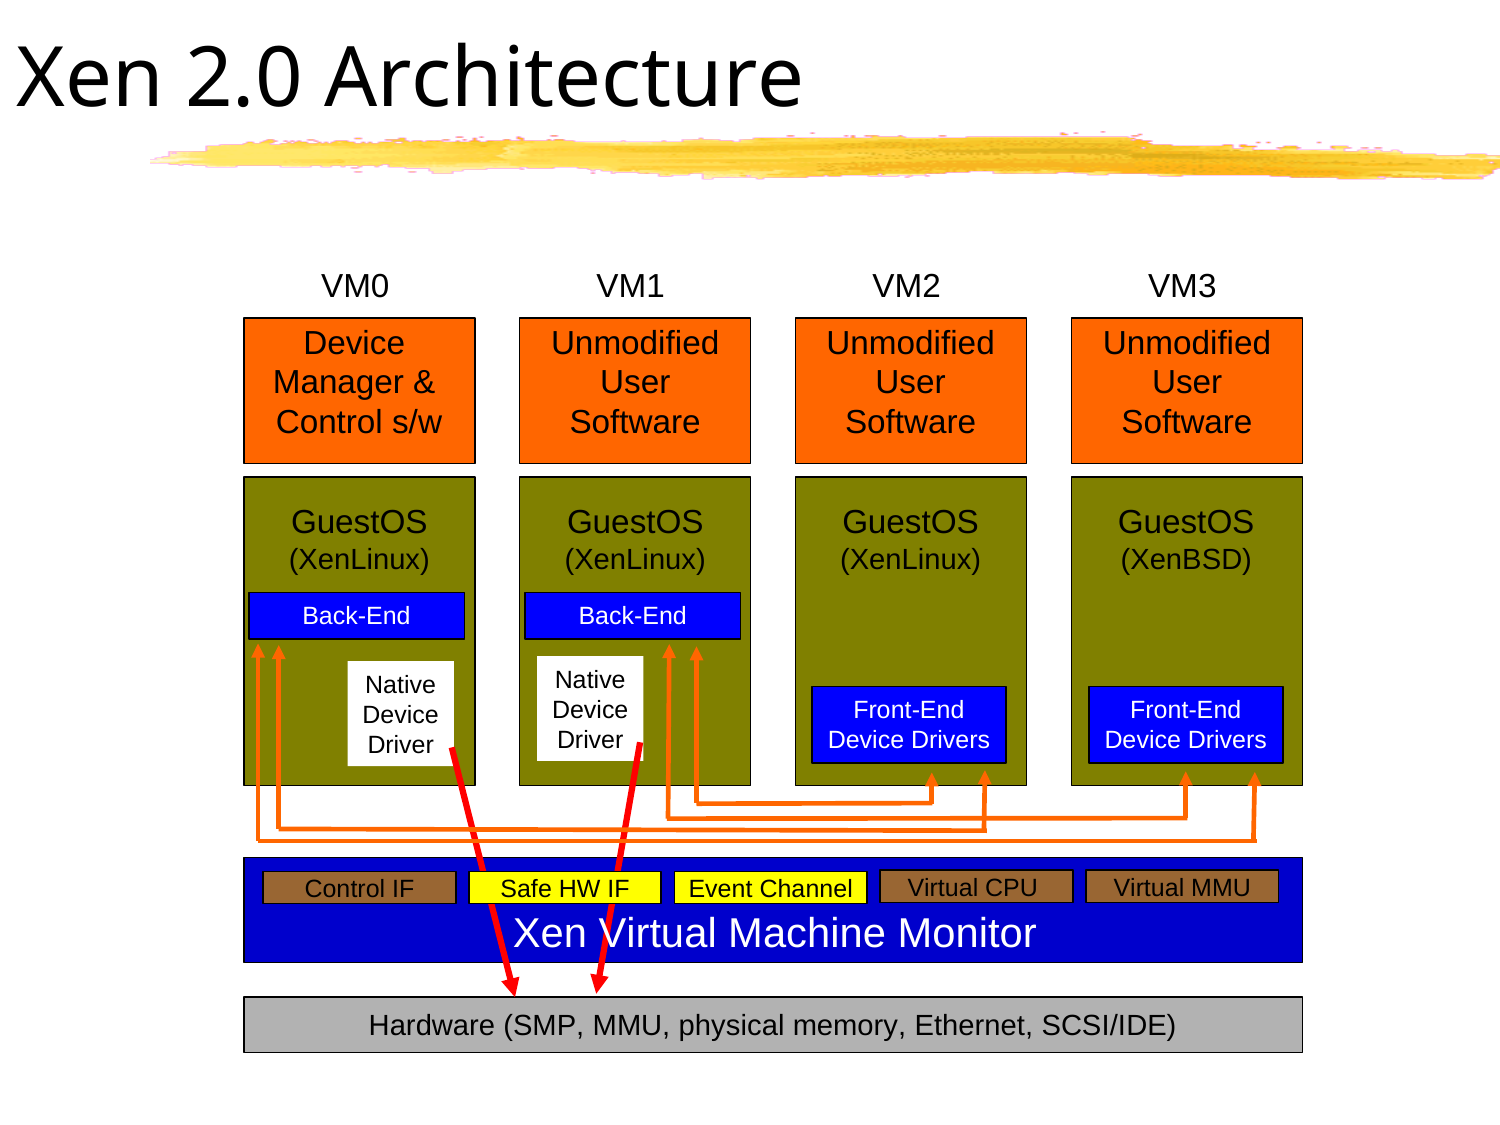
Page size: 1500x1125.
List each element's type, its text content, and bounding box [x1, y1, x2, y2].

text_box GuestOS (XenLinux) [825, 493, 997, 584]
text_box VM1 [581, 257, 680, 313]
text_box Unmodified User Software [811, 313, 1010, 450]
text_box [1071, 476, 1303, 786]
text_box Control IF [263, 871, 456, 904]
text_box [243, 857, 498, 963]
picture [150, 126, 1500, 190]
text_box Front-End Device Drivers [812, 686, 1007, 764]
text_box Safe HW IF [468, 871, 662, 904]
text_box [795, 476, 1027, 786]
text_box VM2 [857, 257, 957, 313]
text_box Native Device Driver [537, 656, 644, 761]
text_box Back-End [525, 592, 741, 641]
text_box Virtual CPU [880, 870, 1073, 903]
text_box GuestOS (XenLinux) [274, 493, 445, 584]
text_box Hardware (SMP, MMU, physical memory, Ethernet, SCSI/IDE) [248, 1008, 1298, 1041]
text_box [483, 857, 616, 871]
text_box Back-End [248, 592, 465, 641]
text_box Unmodified User Software [1087, 313, 1287, 450]
text_box Virtual MMU [1085, 870, 1279, 903]
text_box Unmodified User Software [536, 313, 735, 450]
text_box [622, 857, 1303, 963]
text_box Front-End Device Drivers [1088, 686, 1283, 764]
text_box Event Channel [674, 871, 868, 899]
text_box [519, 476, 751, 786]
text_box Xen Virtual Machine Monitor [498, 899, 1052, 965]
text_box VM0 [305, 257, 405, 313]
text_box Device Manager & Control s/w [257, 313, 461, 450]
title Xen 2.0 Architecture [1, 0, 1277, 134]
text_box Native Device Driver [347, 661, 454, 767]
text_box [243, 476, 475, 786]
text_box [1071, 317, 1303, 464]
text_box [243, 317, 475, 464]
text_box [243, 996, 1303, 1053]
text_box [519, 317, 751, 464]
text_box VM3 [1132, 257, 1232, 313]
text_box GuestOS (XenLinux) [549, 493, 721, 584]
text_box GuestOS (XenBSD) [1102, 493, 1270, 584]
text_box [795, 317, 1027, 464]
